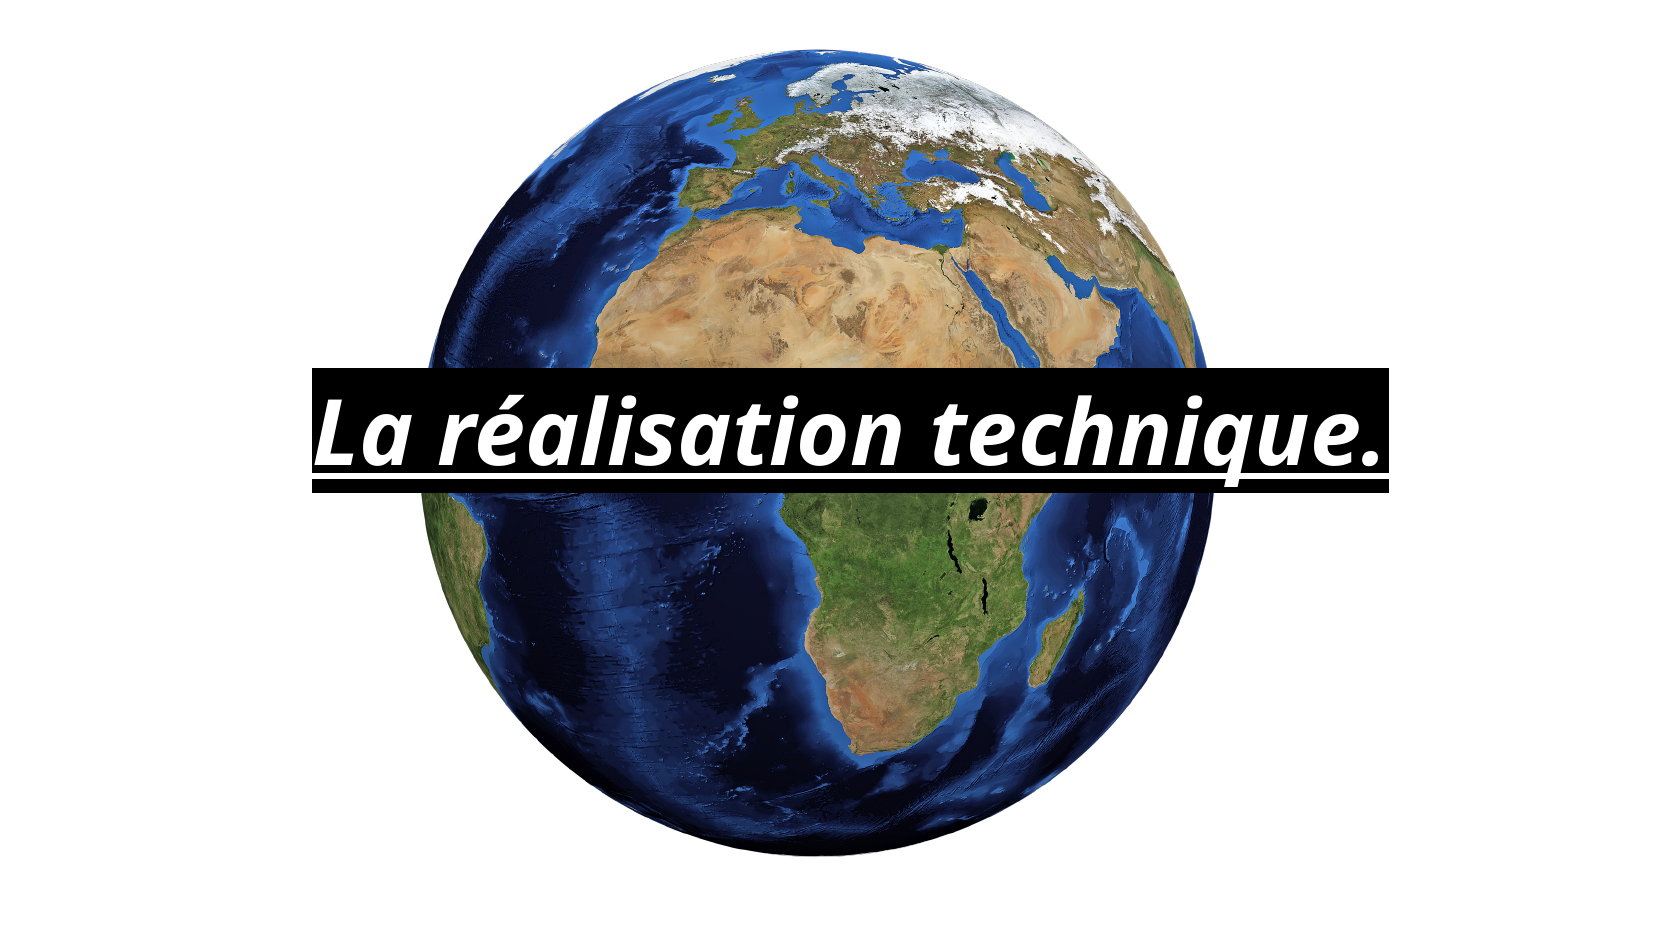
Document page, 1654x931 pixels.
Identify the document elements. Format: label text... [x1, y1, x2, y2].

picture [361, 0, 1292, 352]
title La réalisation technique. [106, 352, 1595, 508]
picture [361, 508, 1292, 930]
